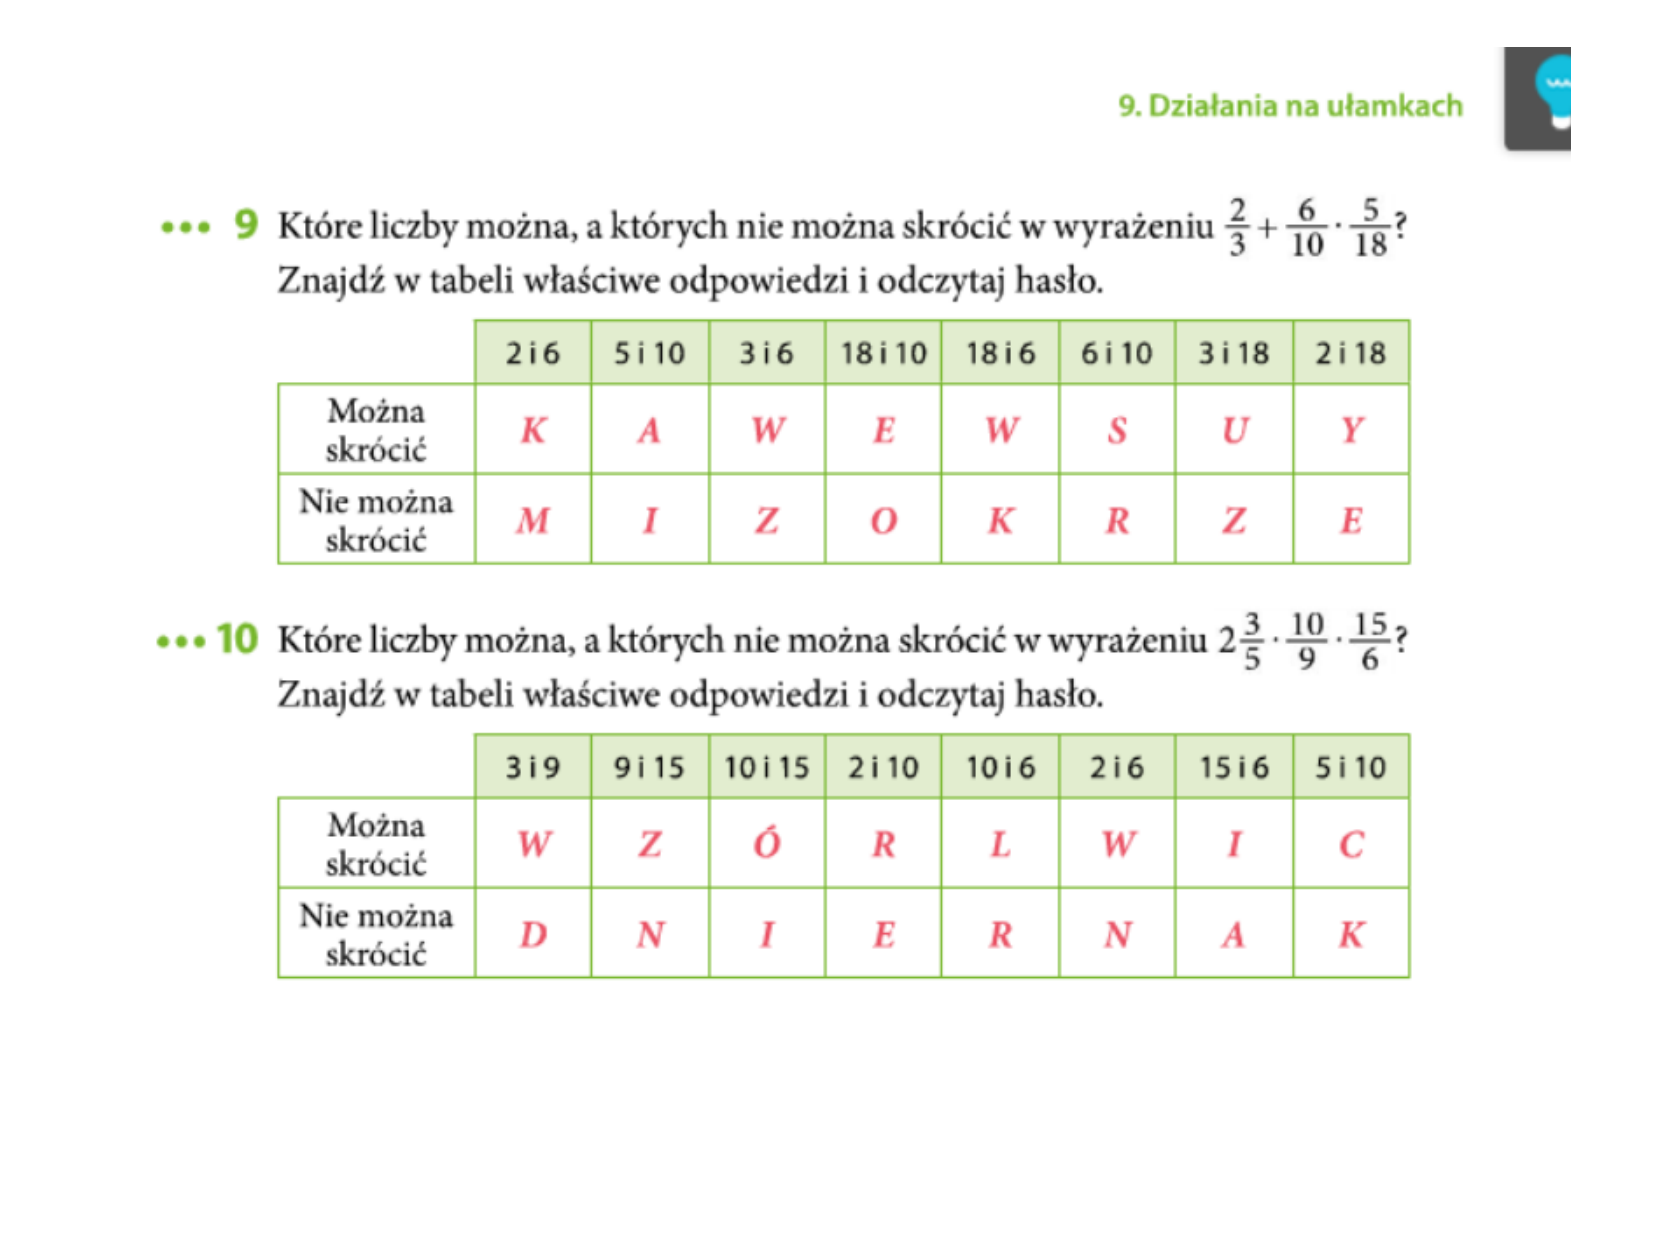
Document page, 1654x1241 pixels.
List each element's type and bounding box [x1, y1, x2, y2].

picture [59, 47, 1571, 993]
